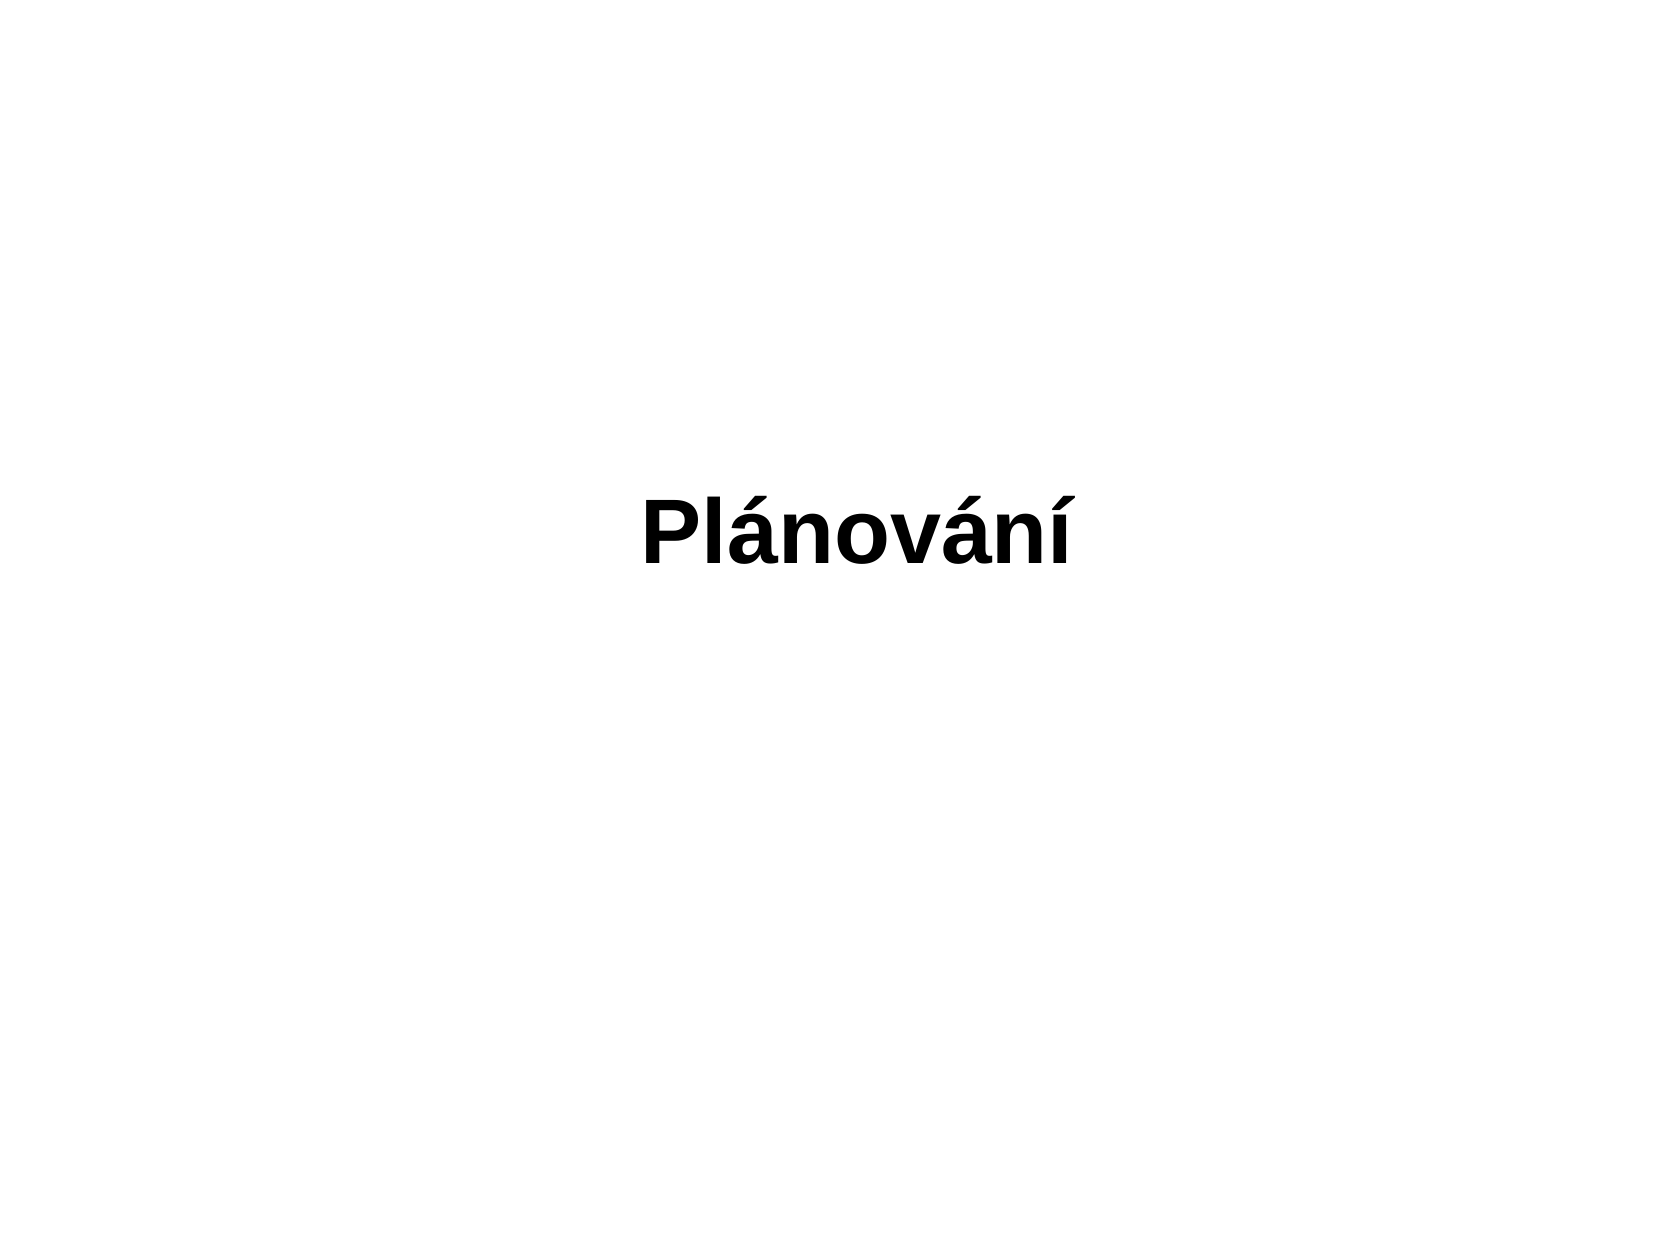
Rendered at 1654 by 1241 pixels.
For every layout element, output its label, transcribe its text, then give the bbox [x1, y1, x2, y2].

text_box Plánování [214, 463, 1465, 590]
